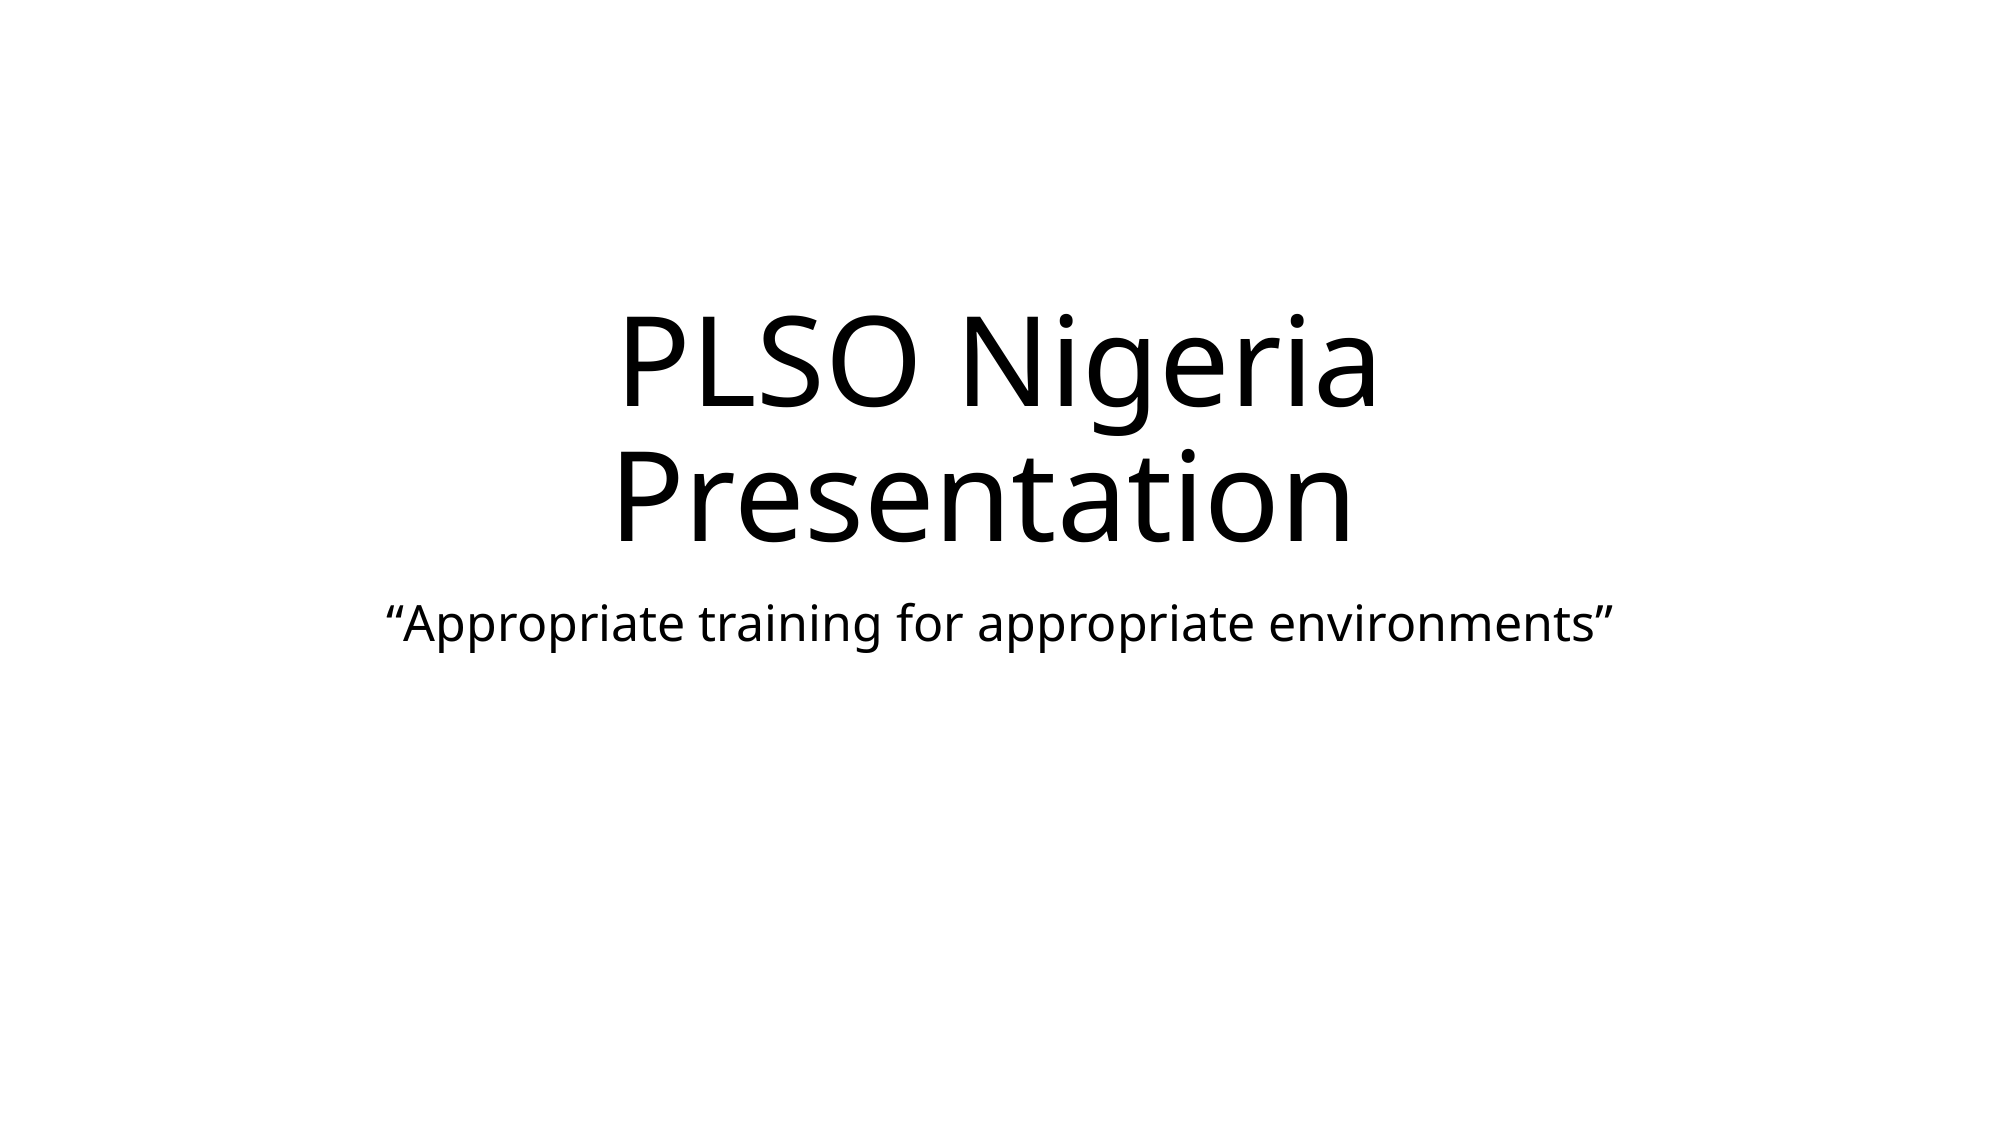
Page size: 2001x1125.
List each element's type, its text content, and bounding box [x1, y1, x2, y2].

subtitle “Appropriate training for appropriate environments” [249, 590, 1750, 863]
title PLSO Nigeria Presentation [249, 184, 1750, 576]
